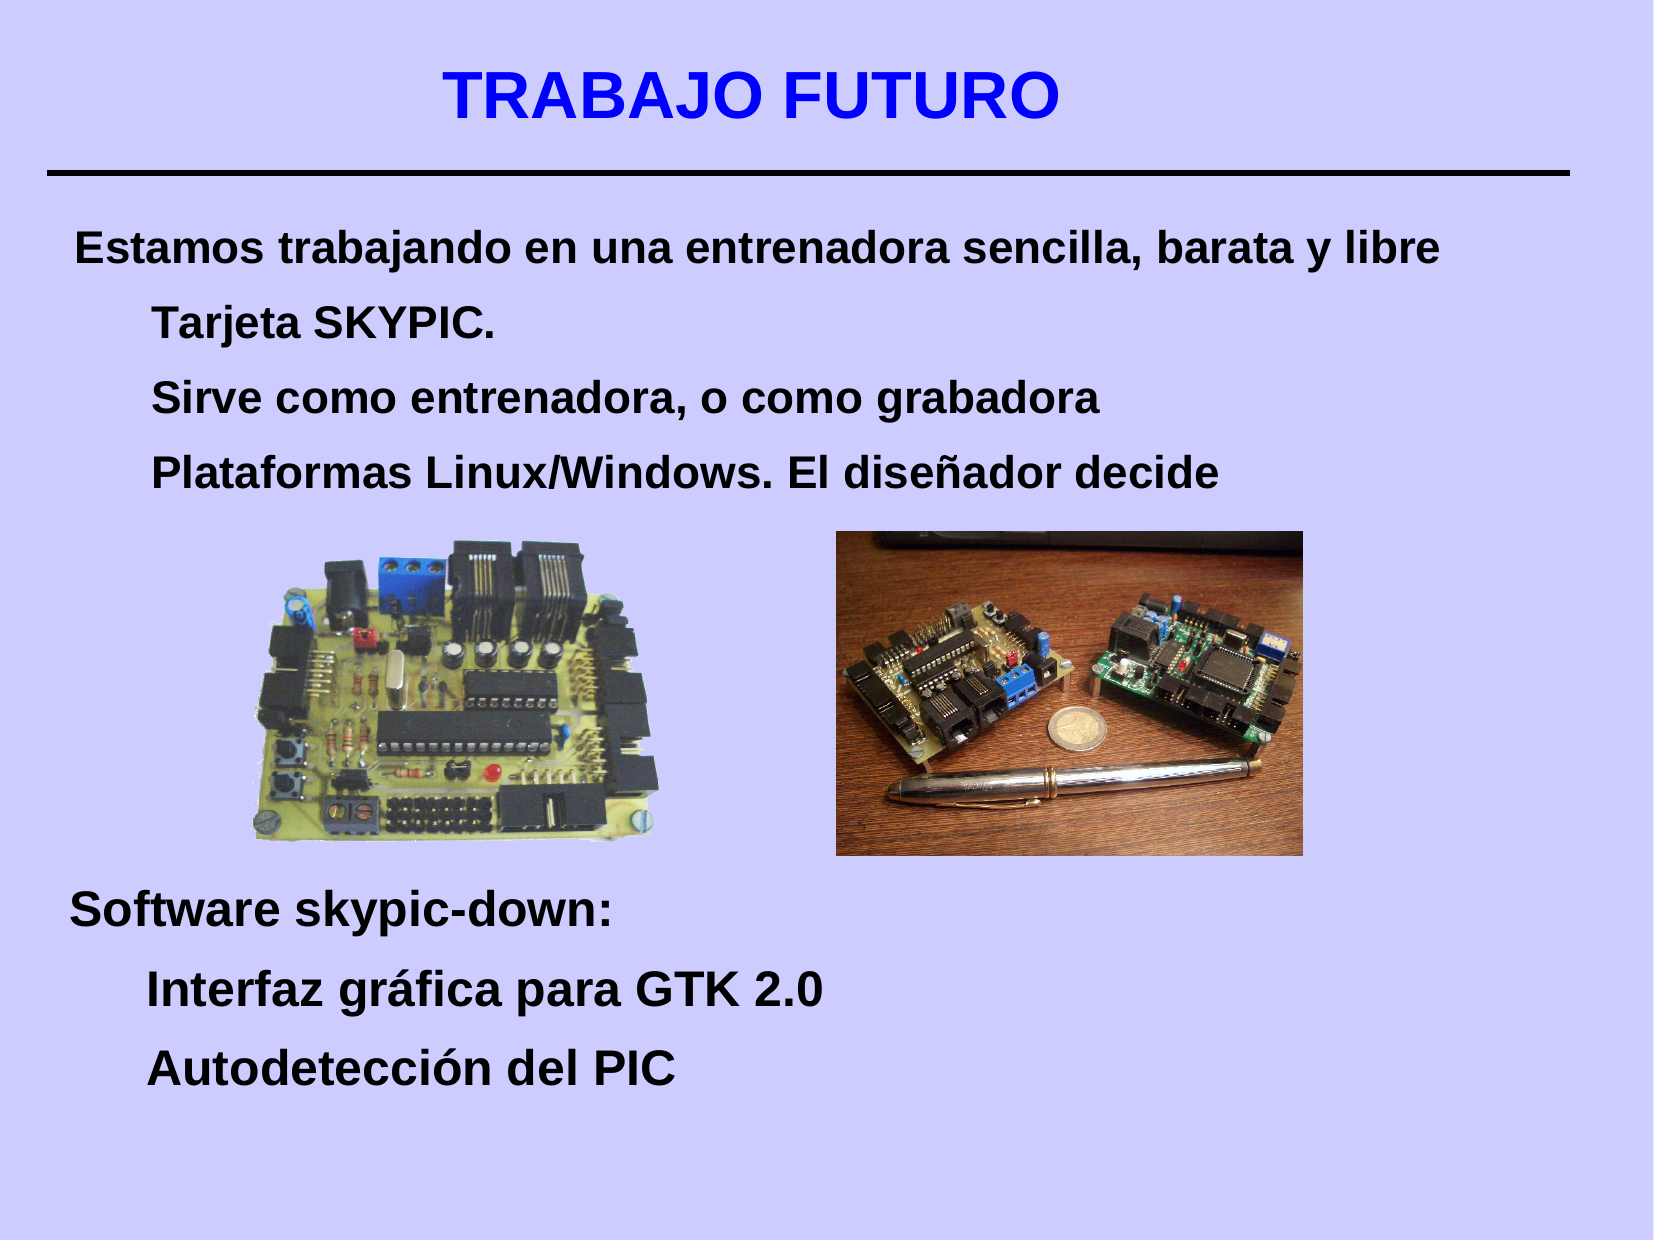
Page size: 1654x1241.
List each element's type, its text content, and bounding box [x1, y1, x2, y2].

picture [241, 540, 659, 842]
text_box Software skypic-down: Interfaz gráfica para GTK 2.0 Autodetección del PIC [55, 881, 1616, 1123]
picture [836, 531, 1303, 856]
text_box Estamos trabajando en una entrenadora sencilla, barata y libre Tarjeta SKYPIC. Sirve como entrenadora, o como grabadora Plataformas Linux/Windows. El diseñador decide [60, 217, 1621, 532]
title TRABAJO FUTURO [114, 0, 1390, 178]
